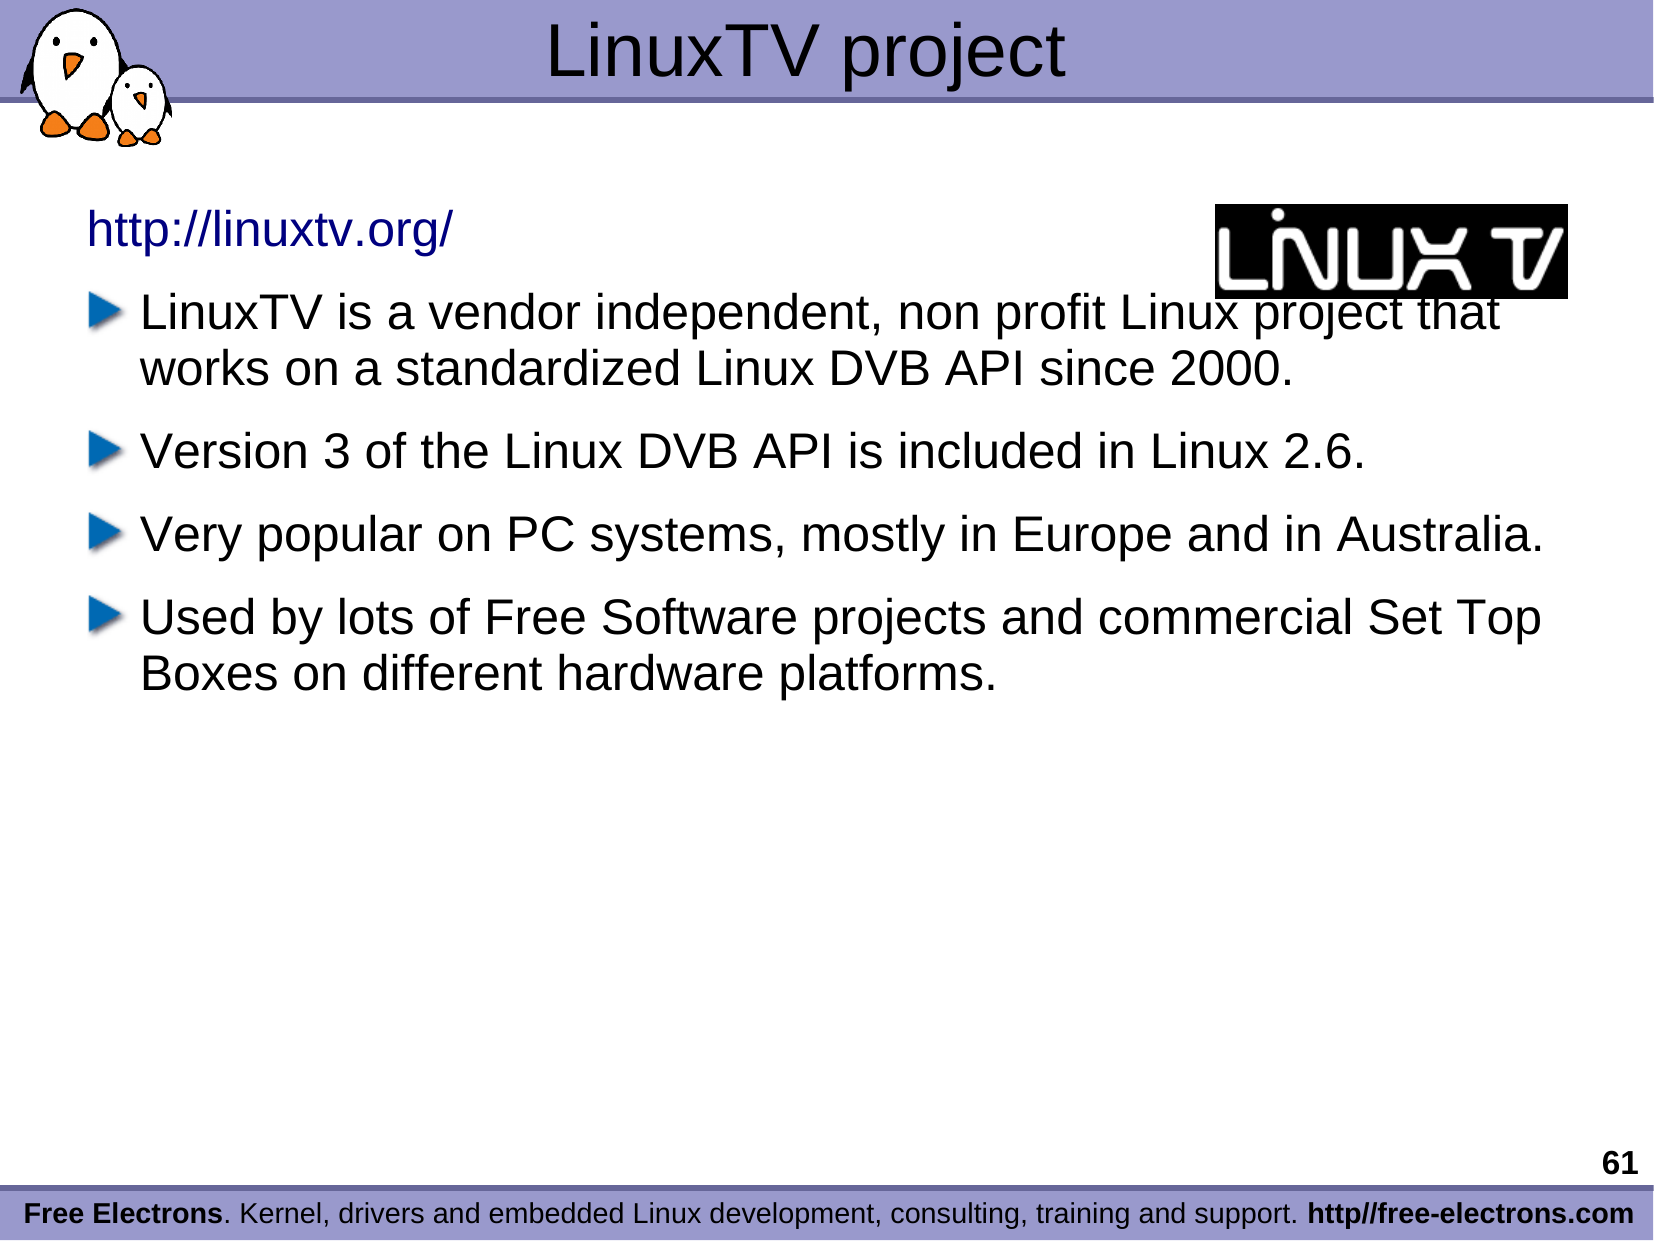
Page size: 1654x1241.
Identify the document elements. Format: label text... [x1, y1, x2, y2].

picture [1215, 204, 1568, 299]
title LinuxTV project [60, 0, 1551, 101]
picture [20, 8, 172, 147]
list http://linuxtv.org/ LinuxTV is a vendor independent, non profit Linux project that works on a standardized Linux DVB API since 2000. Version 3 of the Linux DVB API is included in Linux 2.6. Very popular on PC systems, mostly in Europe and in Australia. Used by lots of Free Software projects and commercial Set Top Boxes on different hardware platforms. [68, 201, 1592, 1118]
